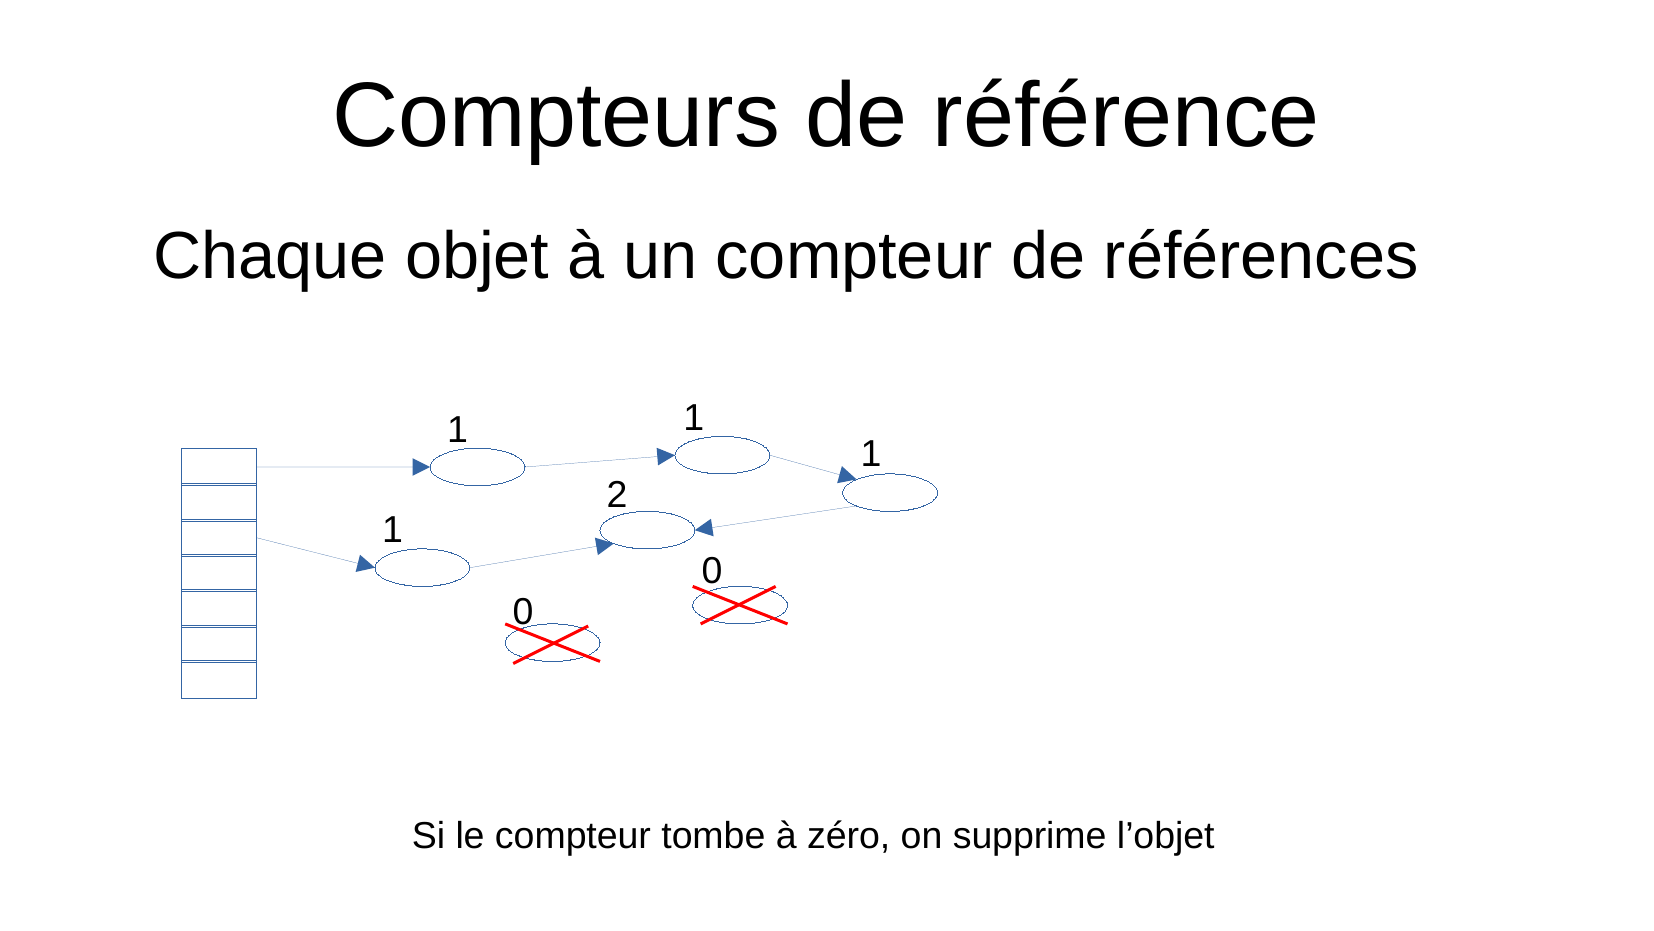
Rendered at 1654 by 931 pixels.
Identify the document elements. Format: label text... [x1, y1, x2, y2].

text_box 1 [367, 501, 418, 559]
list Chaque objet à un compteur de références [82, 217, 1571, 451]
text_box 0 [686, 542, 738, 599]
text_box 1 [432, 400, 483, 458]
title Compteurs de référence [82, 37, 1571, 193]
text_box 1 [845, 424, 897, 482]
text_box Si le compteur tombe à zéro, on supprime l’objet [397, 807, 1232, 865]
text_box 0 [497, 583, 549, 641]
text_box 1 [668, 389, 720, 446]
text_box 2 [591, 465, 643, 523]
